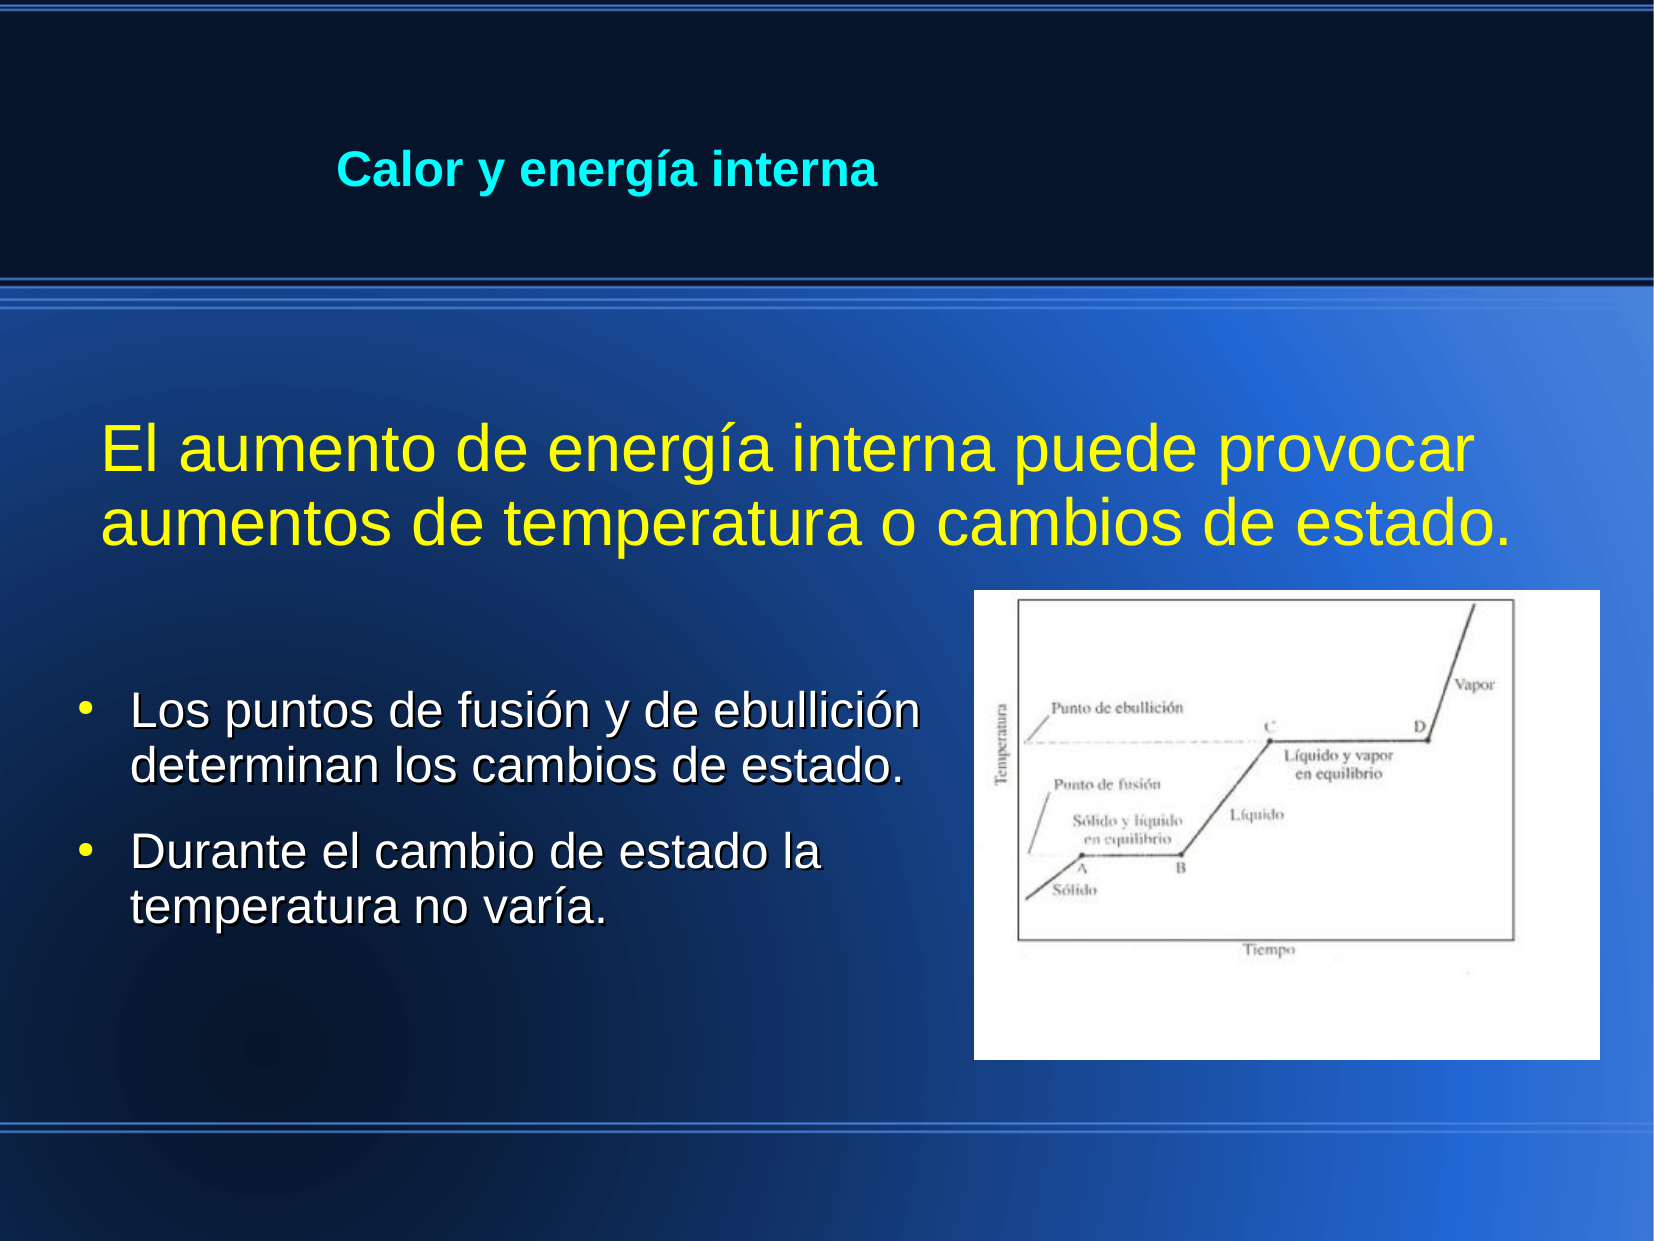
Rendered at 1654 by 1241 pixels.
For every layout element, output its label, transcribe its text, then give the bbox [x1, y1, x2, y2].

text_box Los puntos de fusión y de ebullición determinan los cambios de estado. Durante el cambio de estado la temperatura no varía. [59, 681, 945, 935]
picture [0, 0, 1654, 1241]
title Calor y energía interna [32, 118, 1182, 220]
list El aumento de energía interna puede provocar aumentos de temperatura o cambios de estado. [29, 306, 1595, 562]
